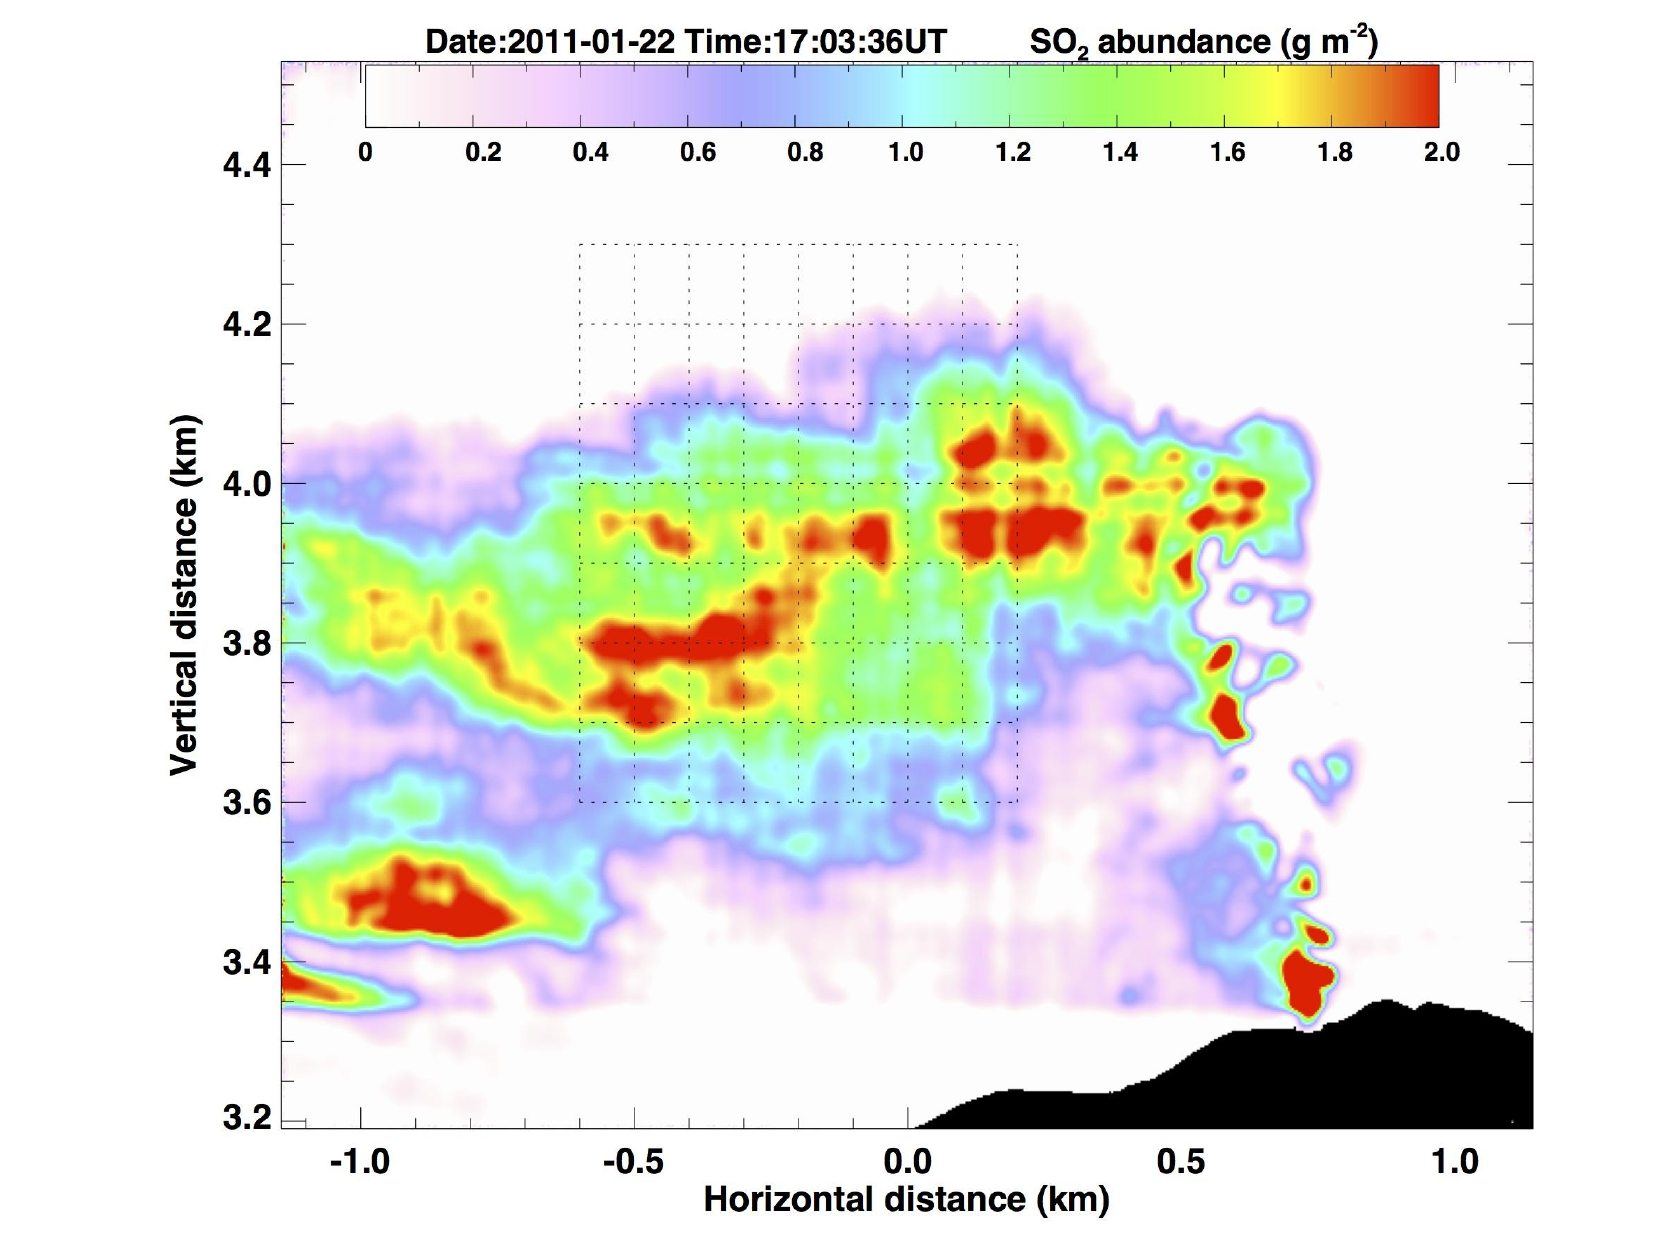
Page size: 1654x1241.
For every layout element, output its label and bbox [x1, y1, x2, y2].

picture [97, 4, 1587, 1241]
